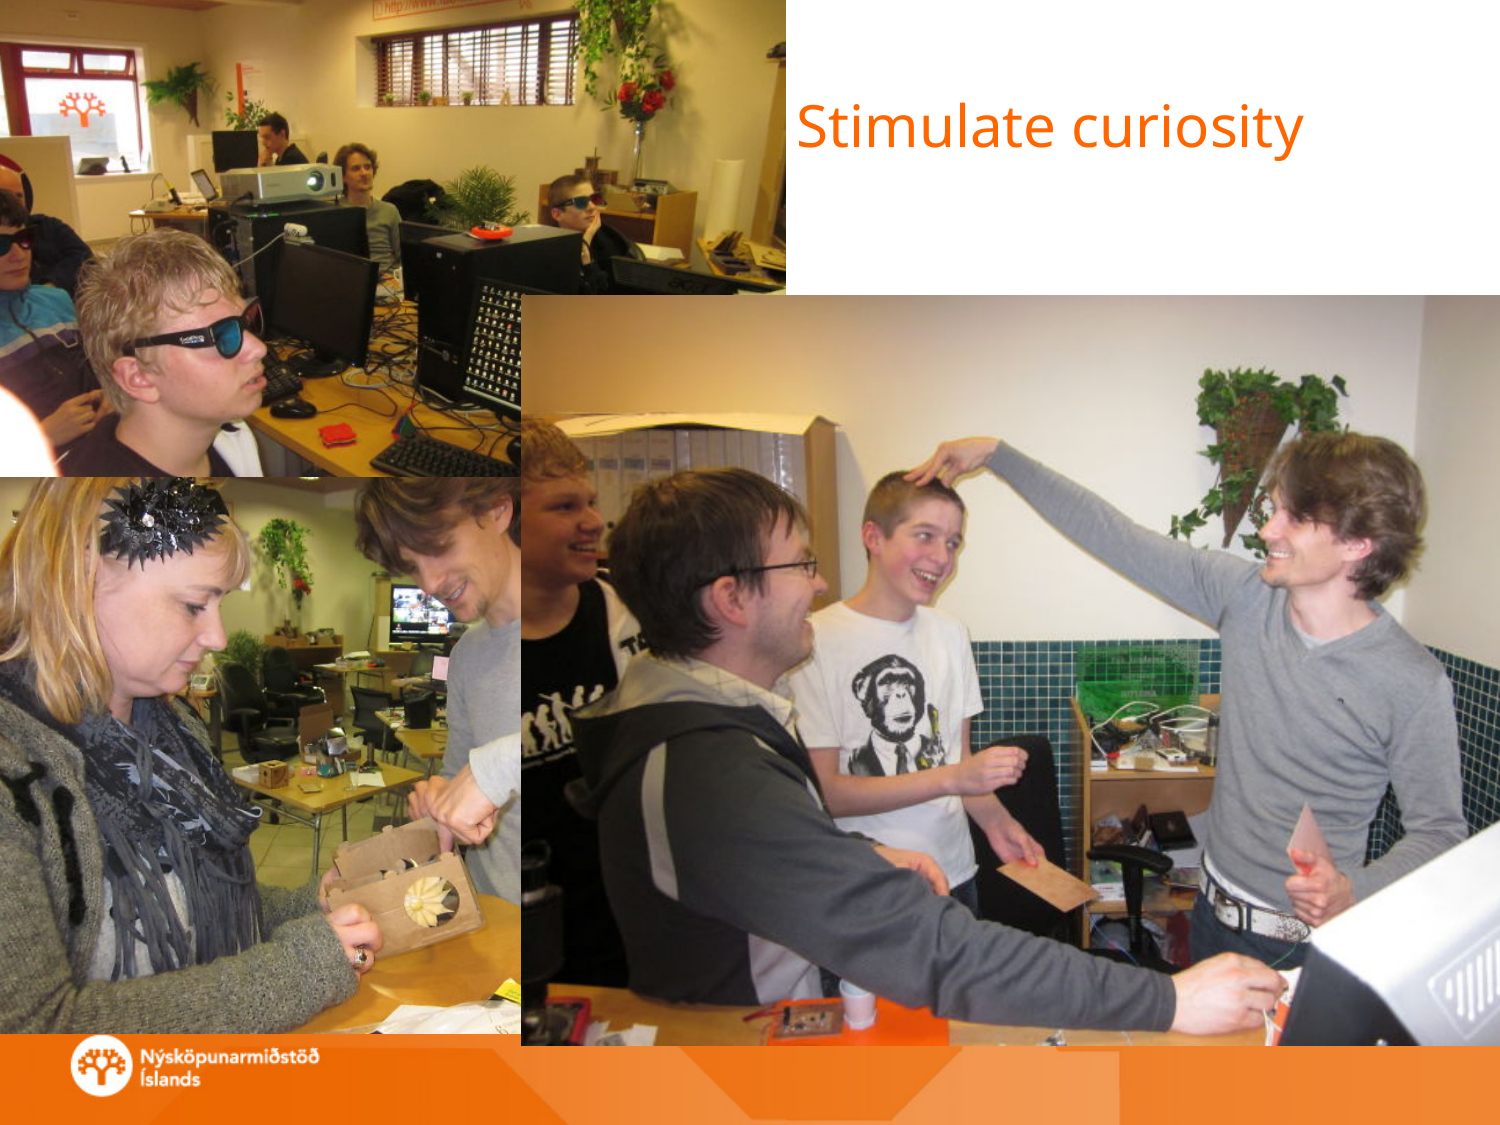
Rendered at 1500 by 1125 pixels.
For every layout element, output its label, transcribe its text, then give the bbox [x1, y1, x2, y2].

text_box Stimulate curiosity [781, 30, 1459, 218]
picture [0, 0, 1500, 1125]
